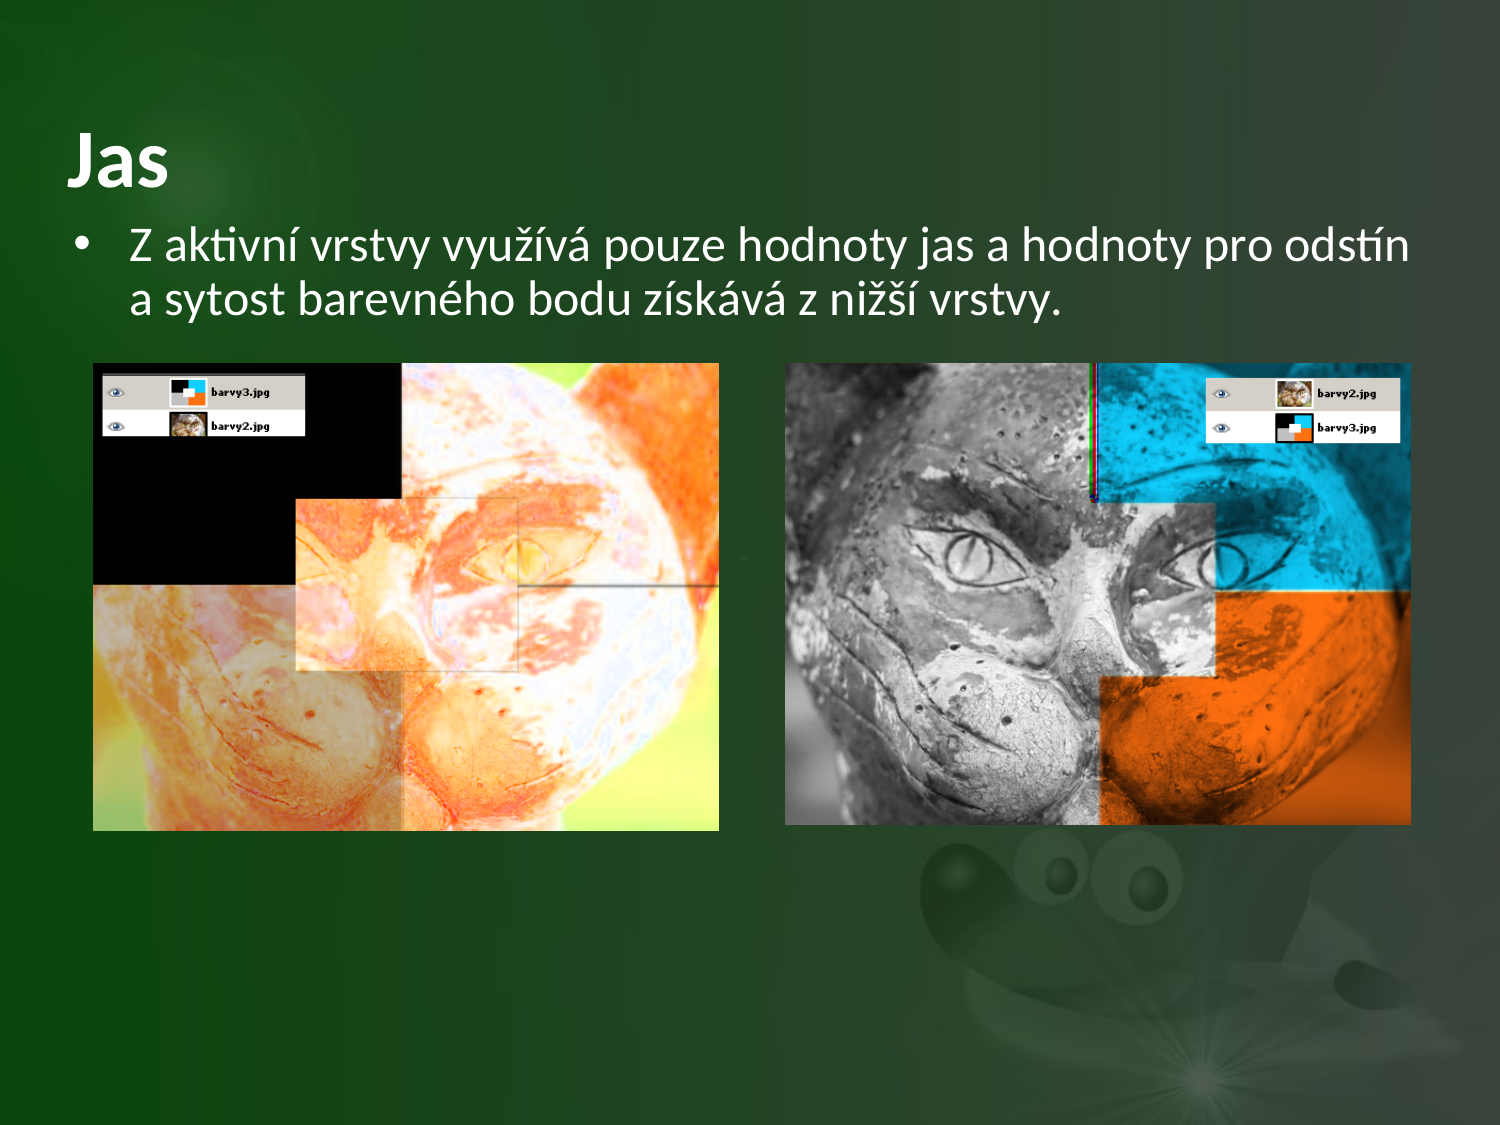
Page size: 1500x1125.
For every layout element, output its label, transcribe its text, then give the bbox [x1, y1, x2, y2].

text_box Jas [53, 66, 1390, 219]
picture [0, 0, 1500, 1125]
text_box Z aktivní vrstvy využívá pouze hodnoty jas a hodnoty pro odstín a sytost barevného bodu získává z nižší vrstvy. [58, 210, 1454, 376]
